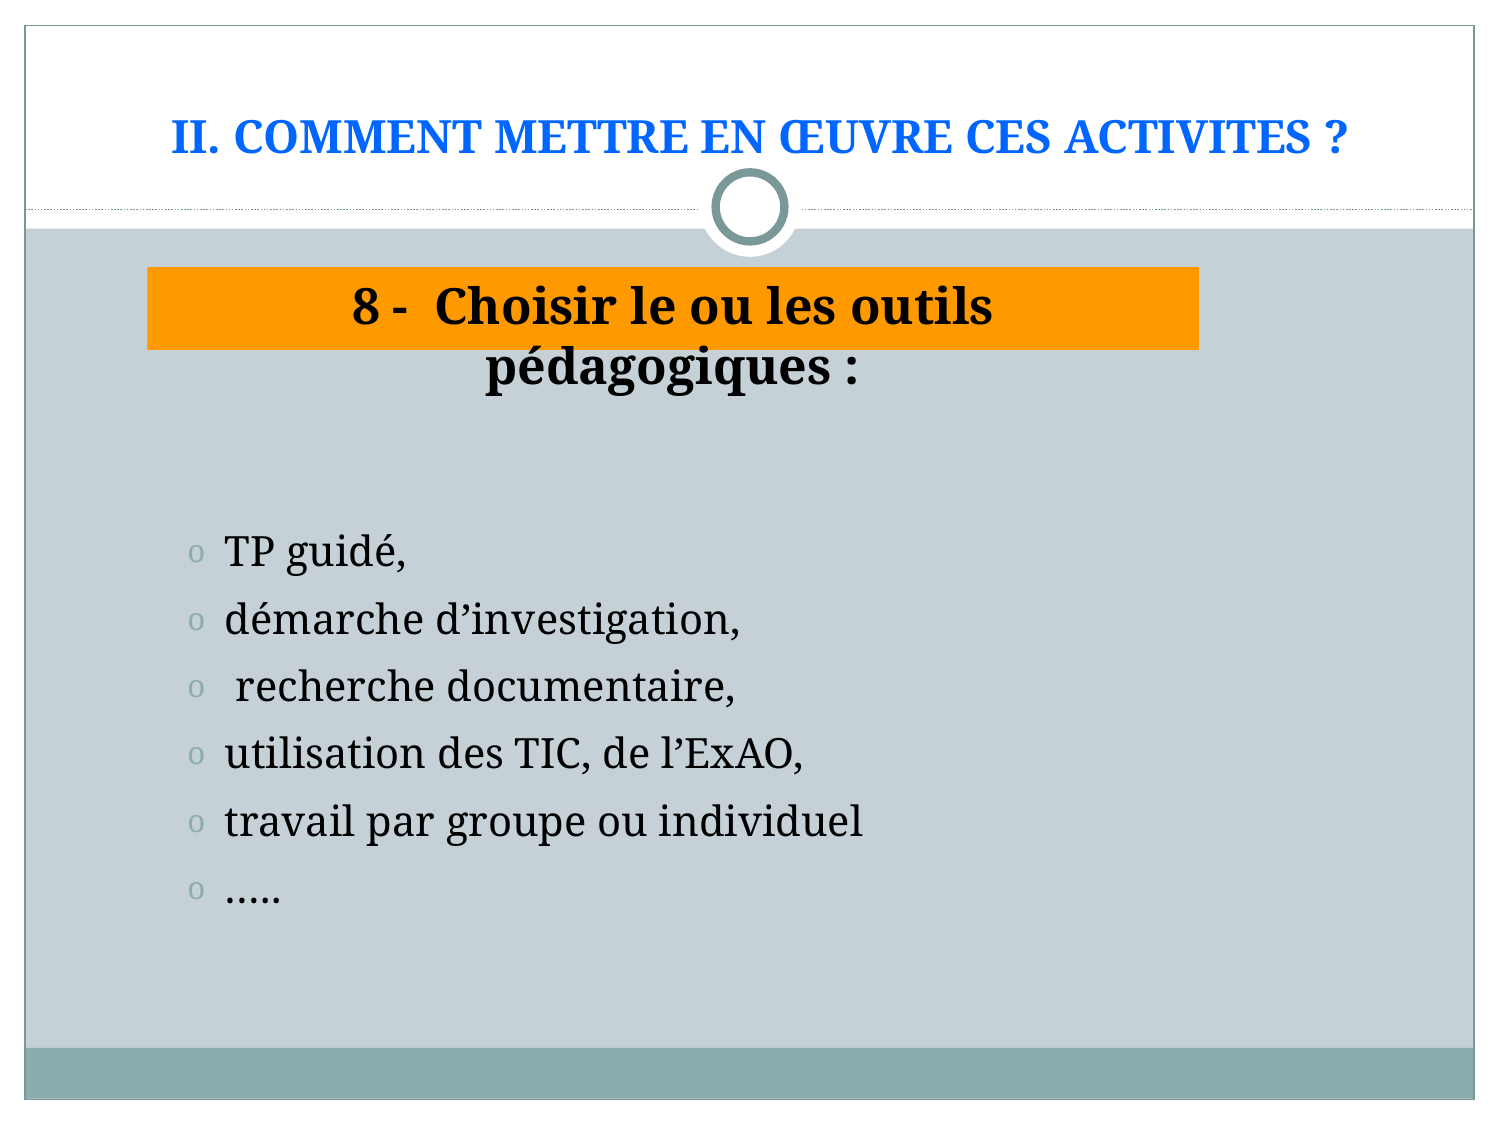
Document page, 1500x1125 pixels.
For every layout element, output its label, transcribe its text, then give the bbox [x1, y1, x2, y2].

text_box 8 - Choisir le ou les outils pédagogiques : [147, 267, 1199, 350]
title II. COMMENT METTRE EN ŒUVRE CES ACTIVITES ? [75, 45, 1447, 175]
list TP guidé, démarche d’investigation, recherche documentaire, utilisation des TIC, de l’ExAO, travail par groupe ou individuel ….. [75, 174, 1363, 1125]
